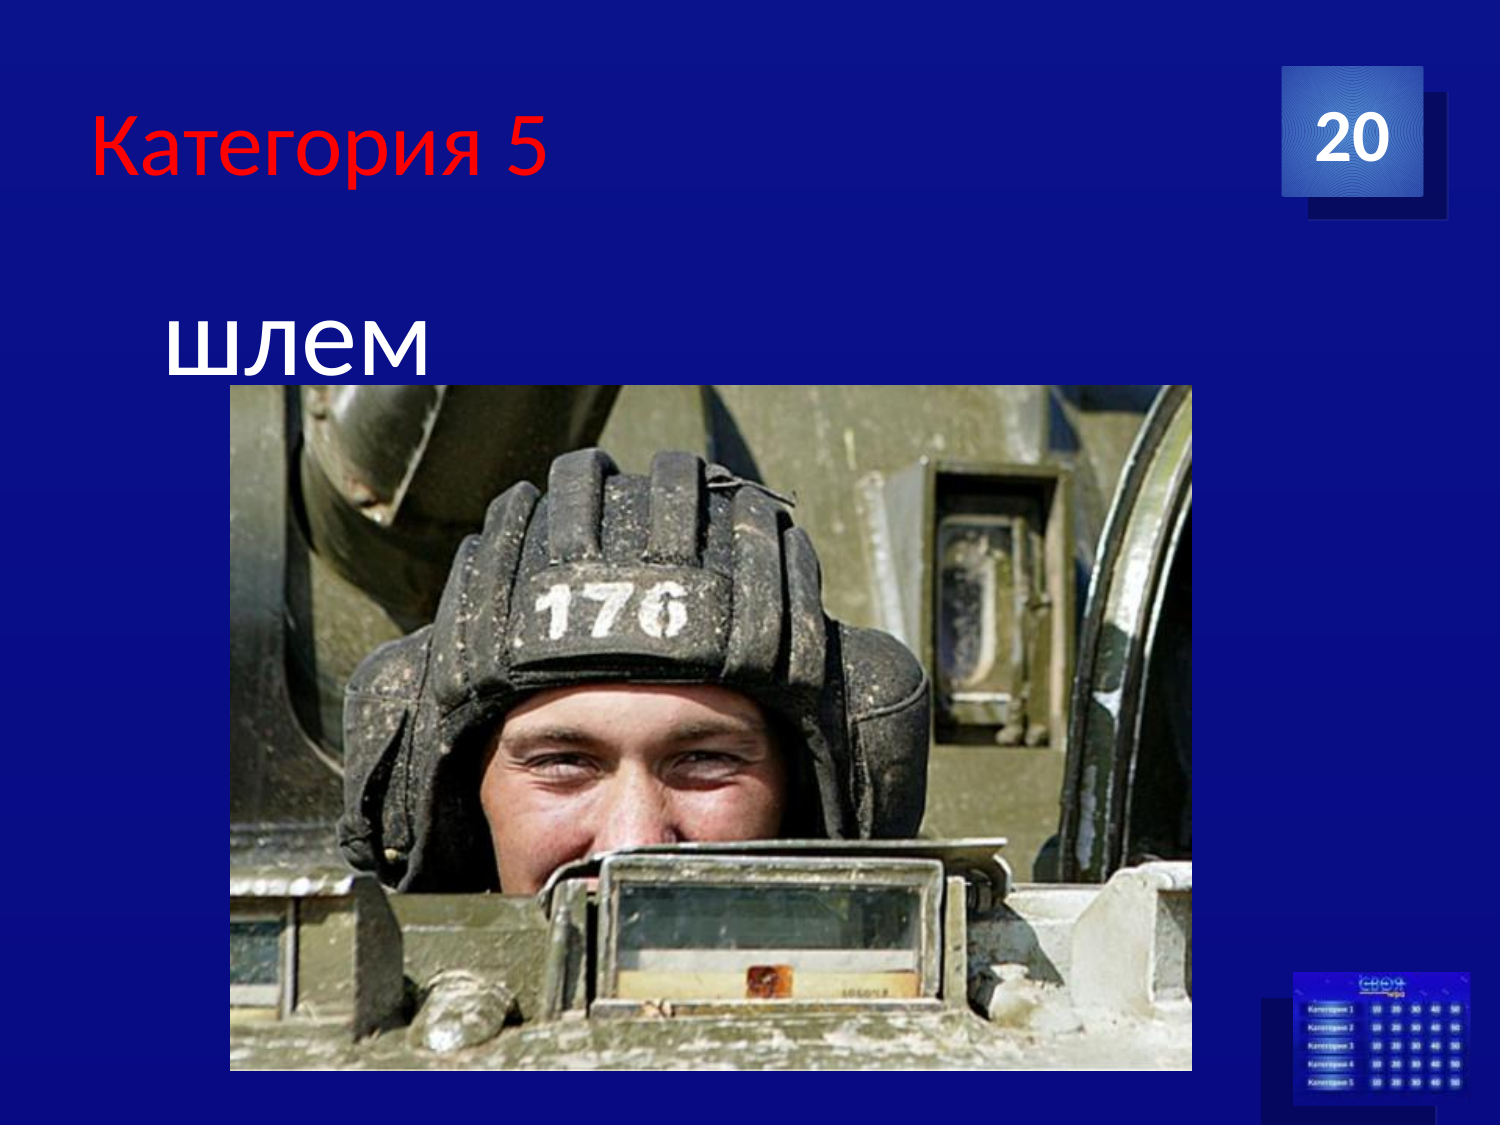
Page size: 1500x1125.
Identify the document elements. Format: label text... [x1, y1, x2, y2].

text_box шлем [147, 255, 1235, 407]
title Категория 5 [75, 45, 1258, 233]
text_box 20 [1282, 66, 1423, 196]
picture [230, 385, 1192, 1071]
